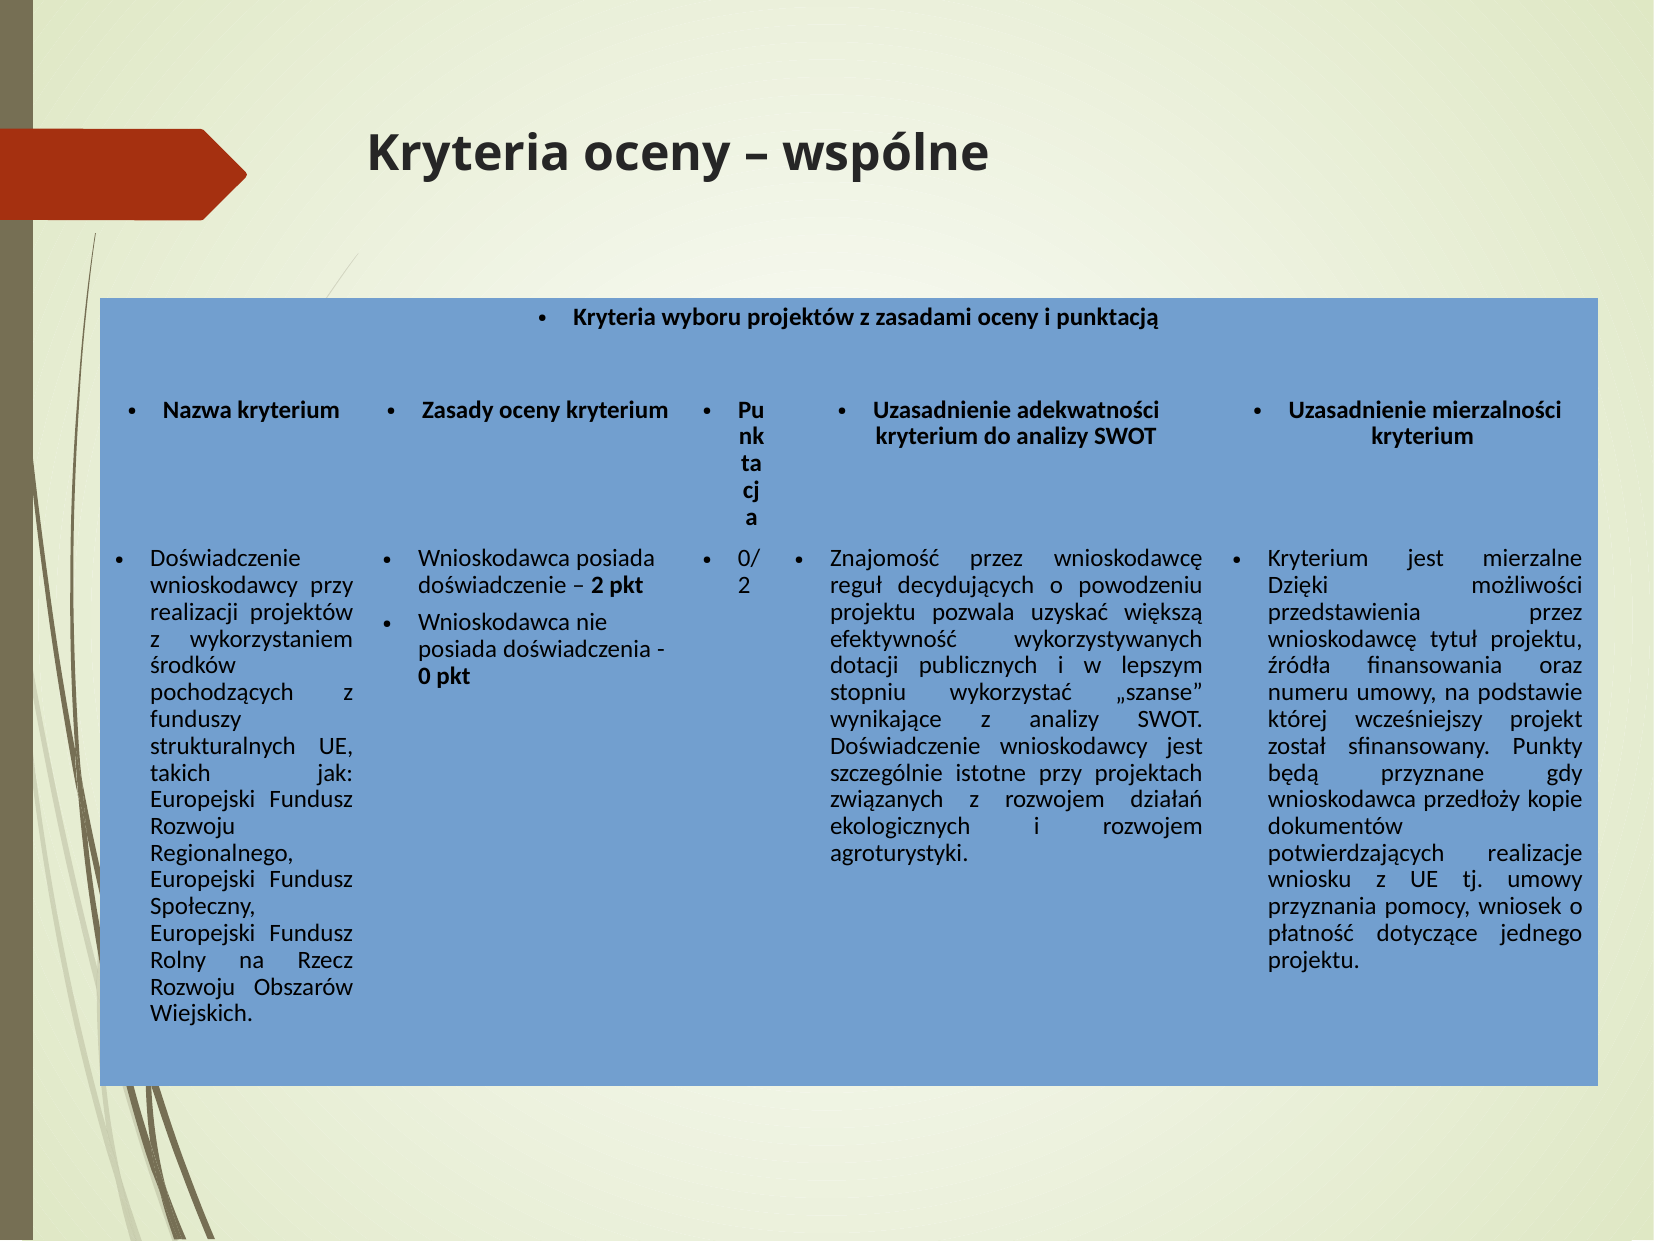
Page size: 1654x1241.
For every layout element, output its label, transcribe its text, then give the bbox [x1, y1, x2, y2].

table_cell Znajomość przez wnioskodawcę reguł decydujących o powodzeniu projektu pozwala uzyskać większą efektywność wykorzystywanych dotacji publicznych i w lepszym stopniu wykorzystać „szanse” wynikające z analizy SWOT. Doświadczenie wnioskodawcy jest szczególnie istotne przy projektach związanych z rozwojem działań ekologicznych i rozwojem agroturystyki. [780, 539, 1218, 1086]
table_cell Punktacja [688, 390, 780, 539]
table_cell Kryterium jest mierzalne Dzięki możliwości przedstawienia przez wnioskodawcę tytuł projektu, źródła finansowania oraz numeru umowy, na podstawie której wcześniejszy projekt został sfinansowany. Punkty będą przyznane gdy wnioskodawca przedłoży kopie dokumentów potwierdzających realizacje wniosku z UE tj. umowy przyznania pomocy, wniosek o płatność dotyczące jednego projektu. [1218, 539, 1598, 1086]
table_cell 0/2 [688, 539, 780, 1086]
table_header Kryteria wyboru projektów z zasadami oceny i punktacją [100, 298, 1598, 390]
table_cell Wnioskodawca posiada doświadczenie – 2 pkt Wnioskodawca nie posiada doświadczenia - 0 pkt [368, 539, 688, 1086]
title Kryteria oceny – wspólne [351, 112, 1544, 298]
table_cell Zasady oceny kryterium [368, 390, 688, 539]
table_cell Nazwa kryterium [100, 390, 368, 539]
table_cell Uzasadnienie adekwatności kryterium do analizy SWOT [780, 390, 1218, 539]
table_cell Doświadczenie wnioskodawcy przy realizacji projektów z wykorzystaniem środków pochodzących z funduszy strukturalnych UE, takich jak: Europejski Fundusz Rozwoju Regionalnego, Europejski Fundusz Społeczny, Europejski Fundusz Rolny na Rzecz Rozwoju Obszarów Wiejskich. [100, 539, 368, 1086]
table_cell Uzasadnienie mierzalności kryterium [1218, 390, 1598, 539]
